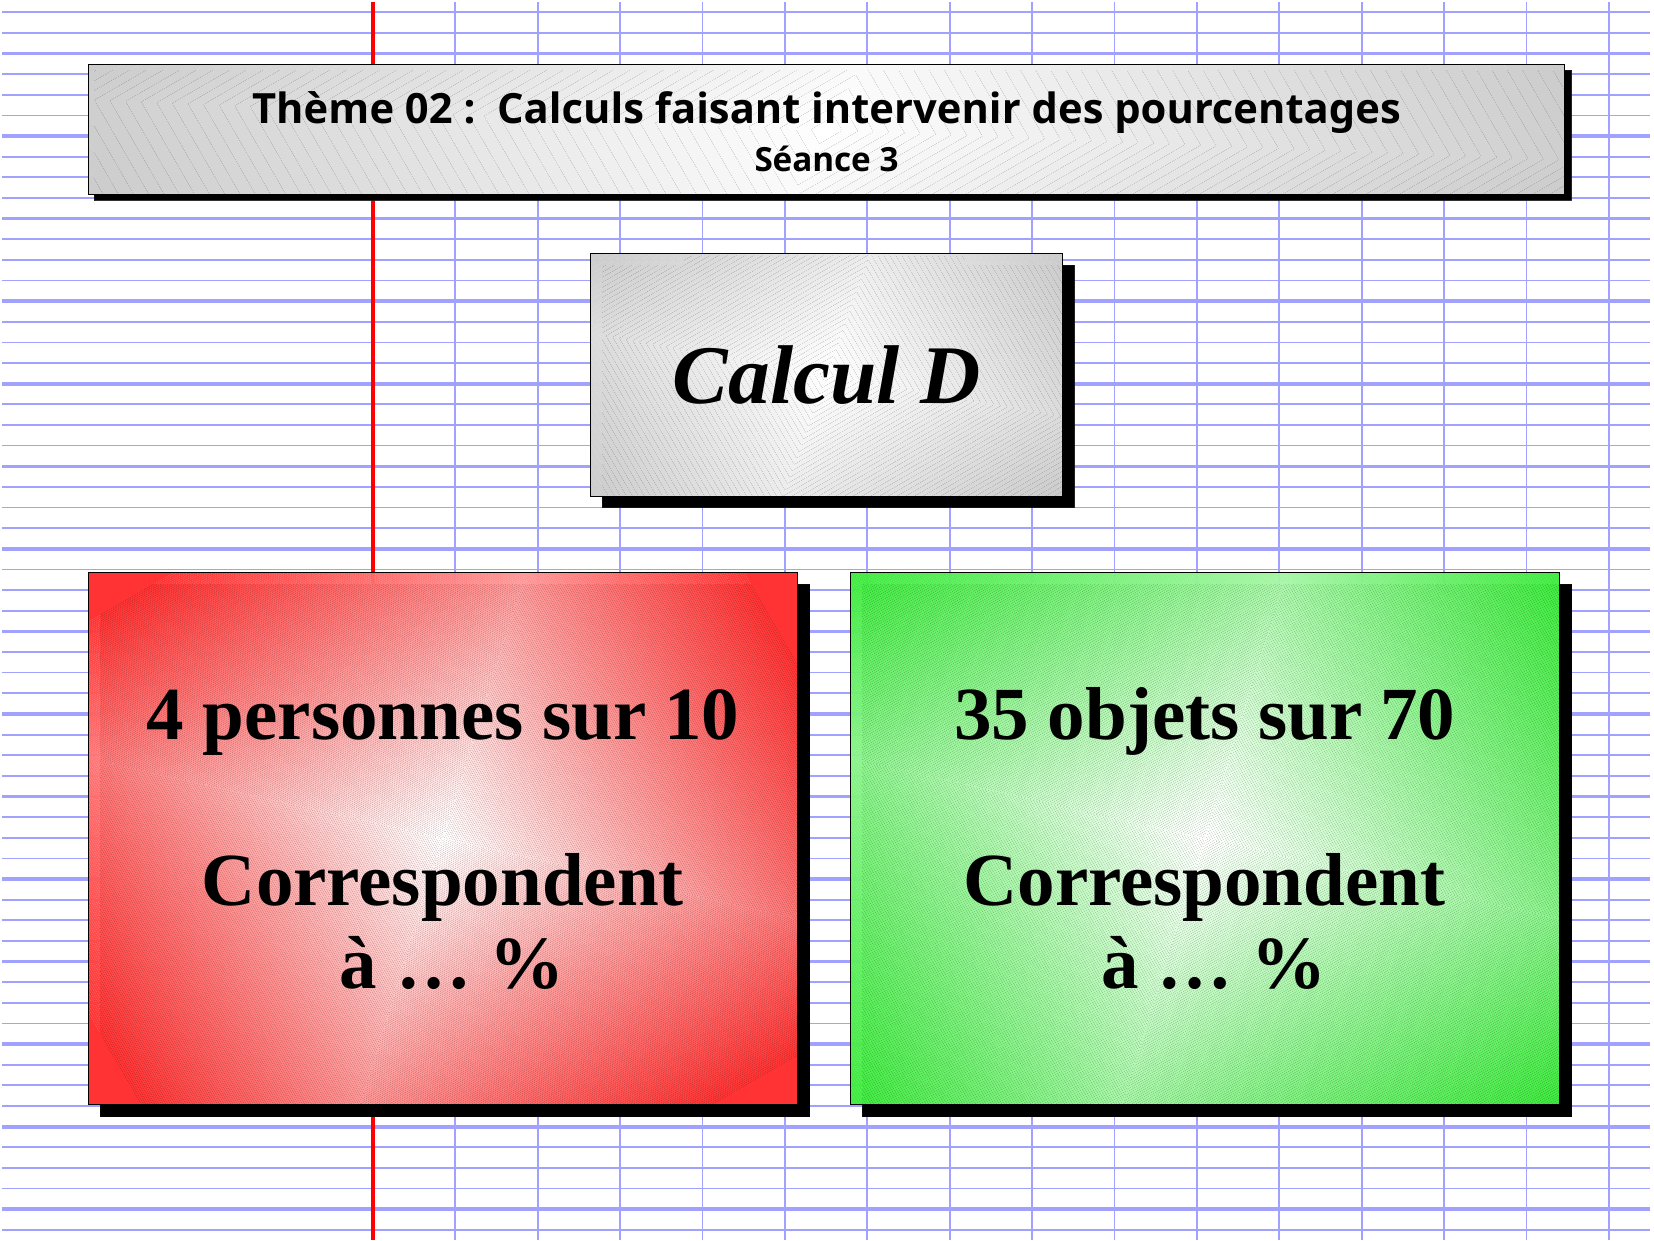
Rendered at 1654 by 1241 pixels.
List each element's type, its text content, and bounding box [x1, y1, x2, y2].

text_box Calcul D [590, 253, 1063, 497]
text_box 4 personnes sur 10 Correspondent à … % [88, 572, 798, 1105]
text_box Thème 02 : Calculs faisant intervenir des pourcentages Séance 3 [88, 64, 1565, 195]
picture [0, 0, 1654, 1241]
text_box 35 objets sur 70 Correspondent à … % [850, 572, 1560, 1105]
